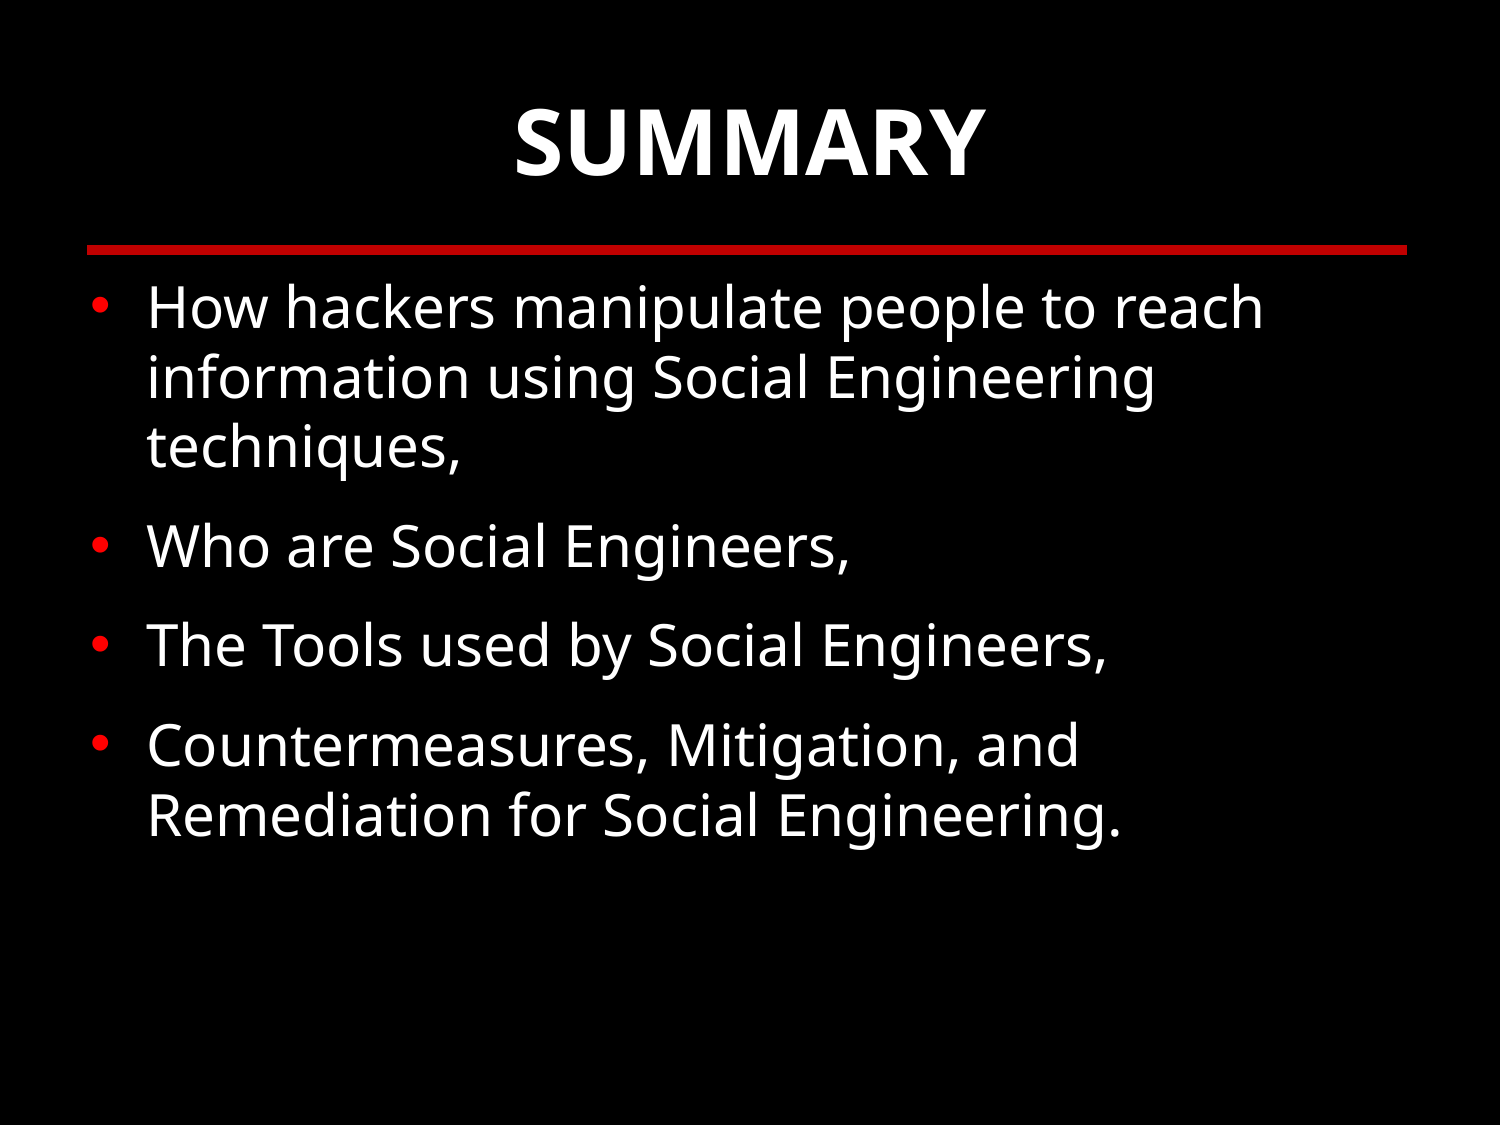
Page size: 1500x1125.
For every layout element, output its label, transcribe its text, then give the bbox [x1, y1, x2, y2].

list How hackers manipulate people to reach information using Social Engineering techniques, Who are Social Engineers, The Tools used by Social Engineers, Countermeasures, Mitigation, and Remediation for Social Engineering. [75, 262, 1425, 1005]
title SUMMARY [75, 45, 1425, 233]
